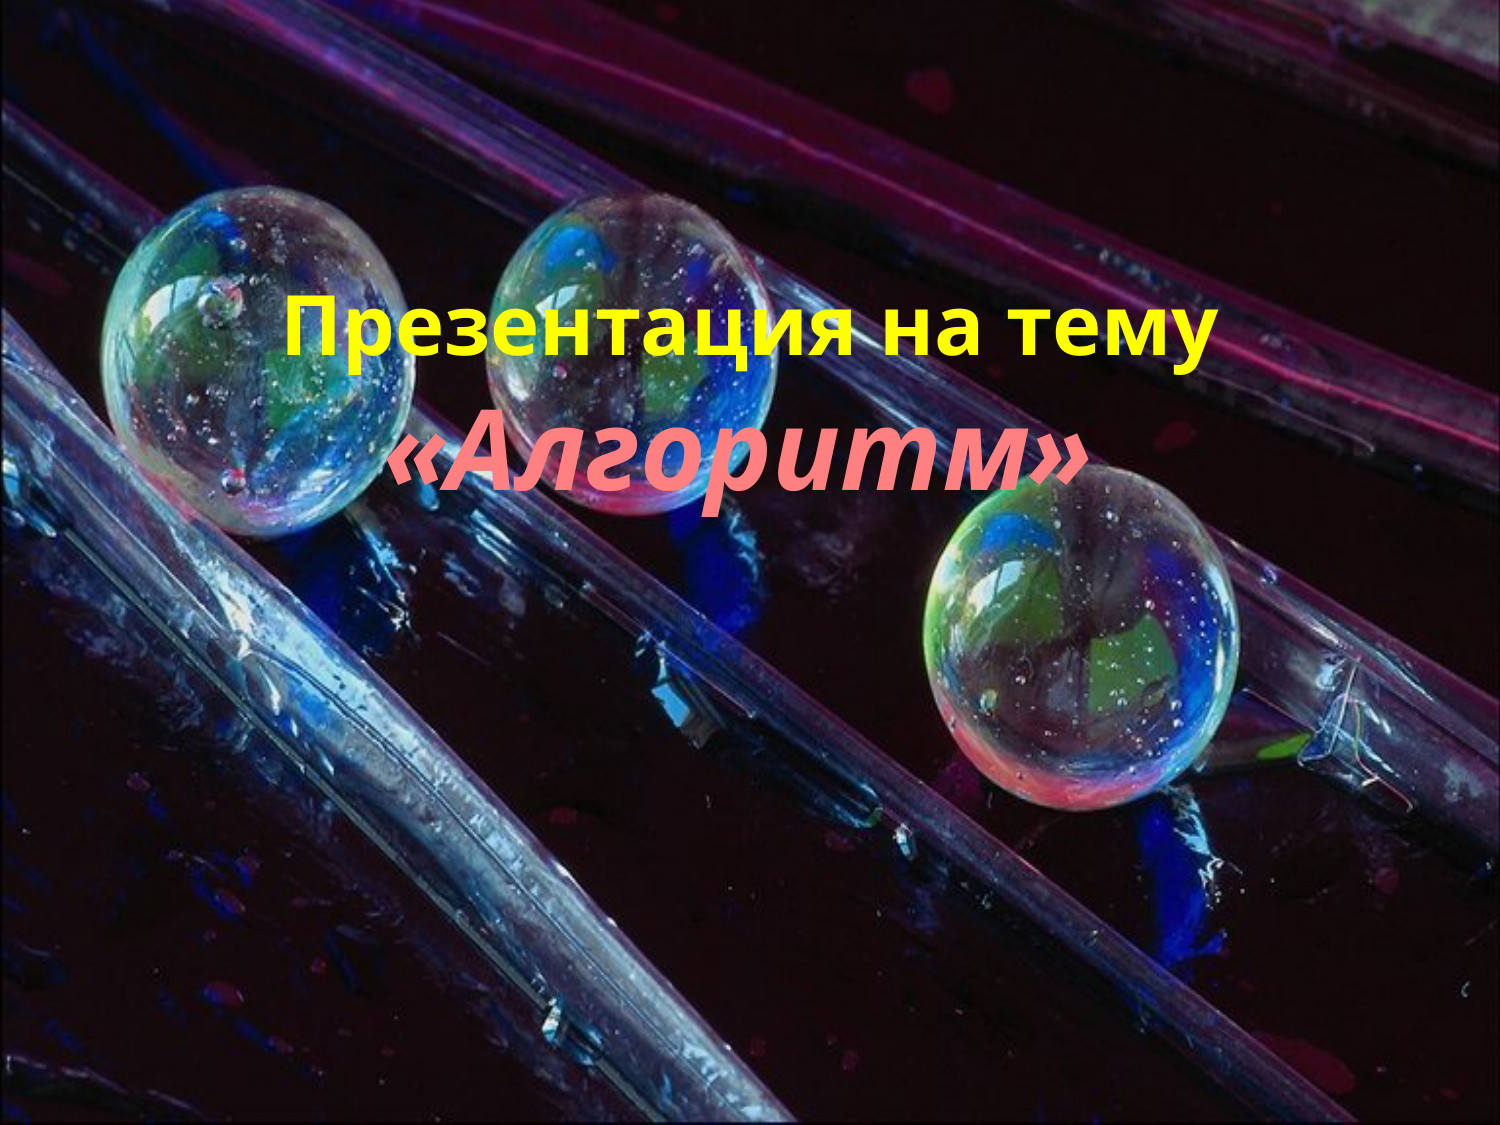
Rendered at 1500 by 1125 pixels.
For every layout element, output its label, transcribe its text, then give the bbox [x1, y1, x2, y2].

subtitle [625, 637, 1430, 926]
picture [0, 0, 1500, 1125]
title Презентация на тему «Алгоритм» [100, 184, 1400, 681]
